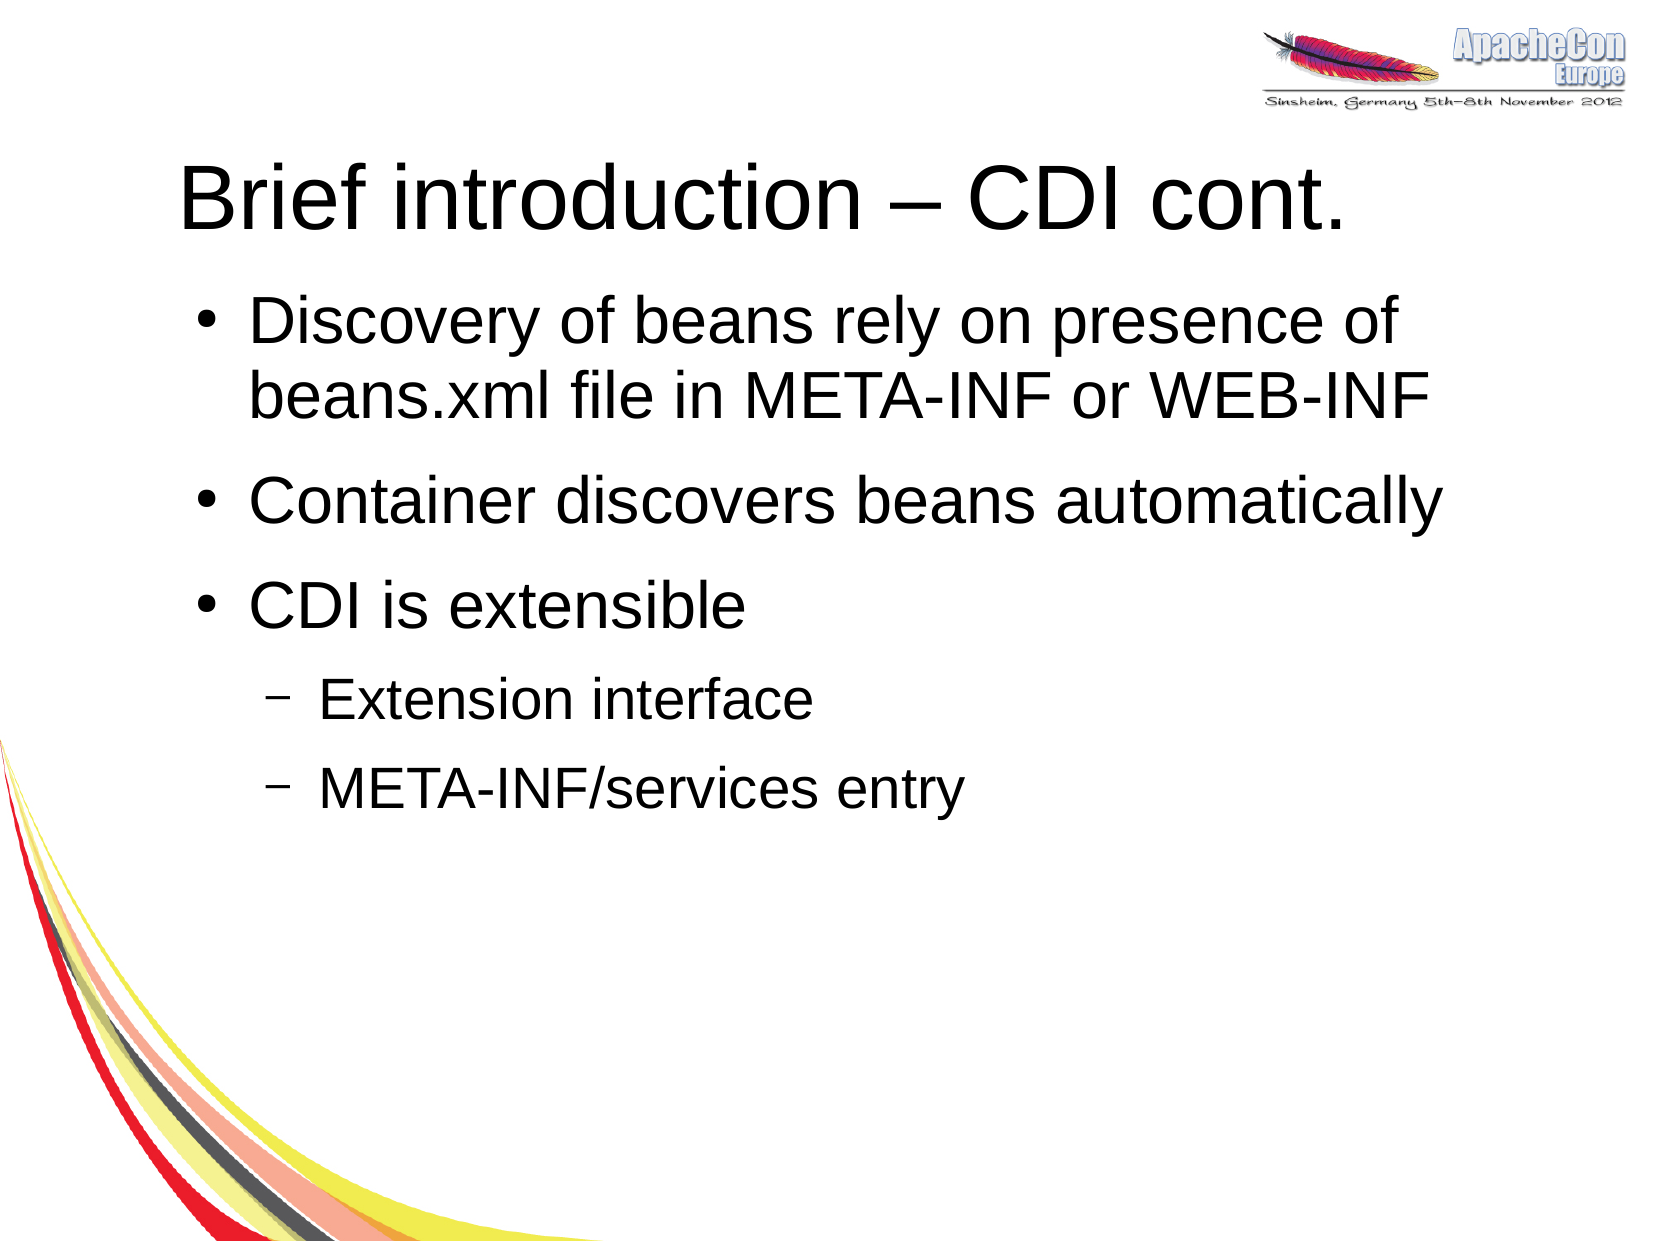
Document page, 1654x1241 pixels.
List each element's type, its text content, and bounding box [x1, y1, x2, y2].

picture [0, 0, 1654, 1241]
list Discovery of beans rely on presence of beans.xml file in META-INF or WEB-INF Container discovers beans automatically CDI is extensible Extension interface META-INF/services entry [177, 283, 1536, 1004]
title Brief introduction – CDI cont. [177, 146, 1536, 250]
